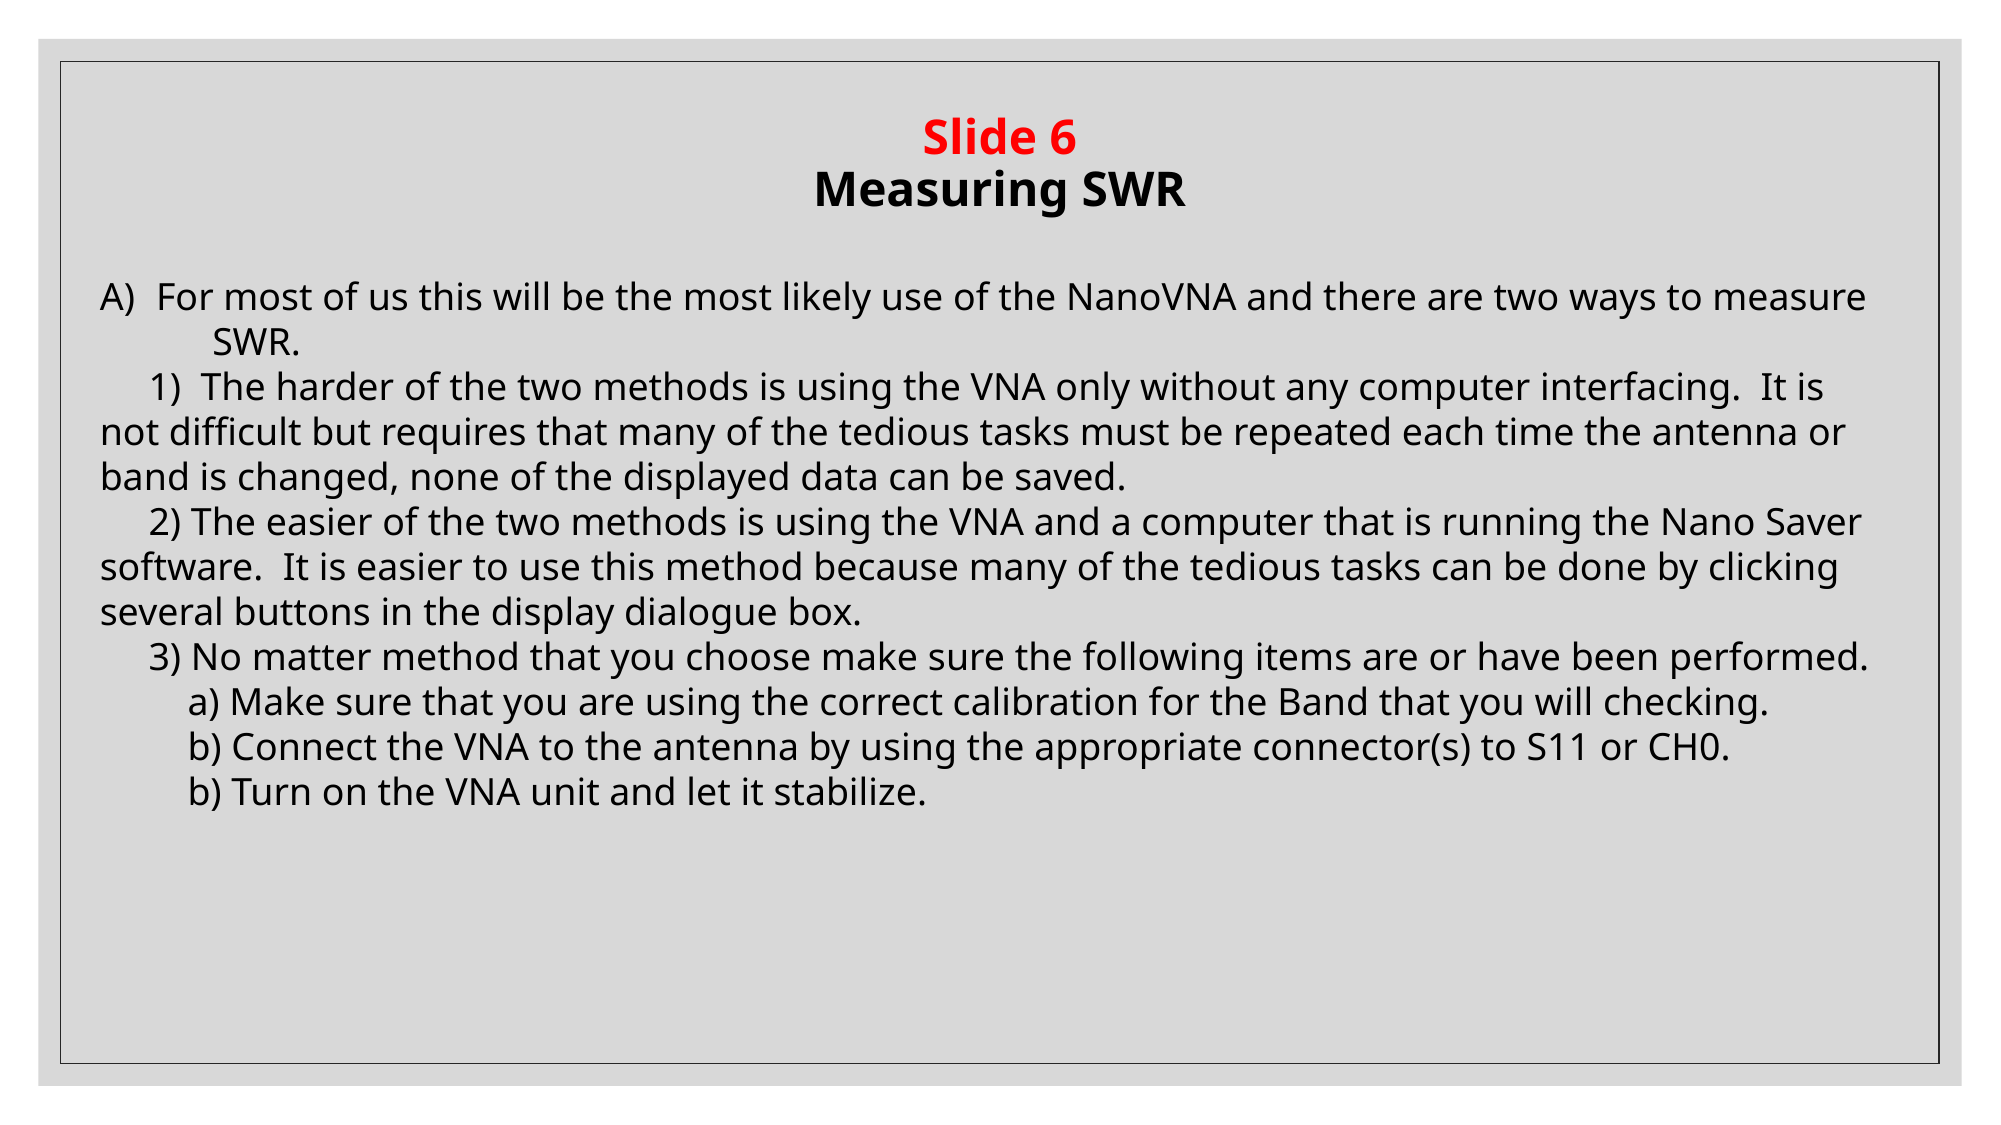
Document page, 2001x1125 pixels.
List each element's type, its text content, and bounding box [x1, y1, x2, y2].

text_box For most of us this will be the most likely use of the NanoVNA and there are two ways to measure SWR. 1) The harder of the two methods is using the VNA only without any computer interfacing. It is not difficult but requires that many of the tedious tasks must be repeated each time the antenna or band is changed, none of the displayed data can be saved. 2) The easier of the two methods is using the VNA and a computer that is running the Nano Saver software. It is easier to use this method because many of the tedious tasks can be done by clicking several buttons in the display dialogue box. 3) No matter method that you choose make sure the following items are or have been performed. a) Make sure that you are using the correct calibration for the Band that you will checking. b) Connect the VNA to the antenna by using the appropriate connector(s) to S11 or CH0. b) Turn on the VNA unit and let it stabilize. [84, 265, 1890, 781]
title Slide 6 Measuring SWR [174, 105, 1825, 224]
